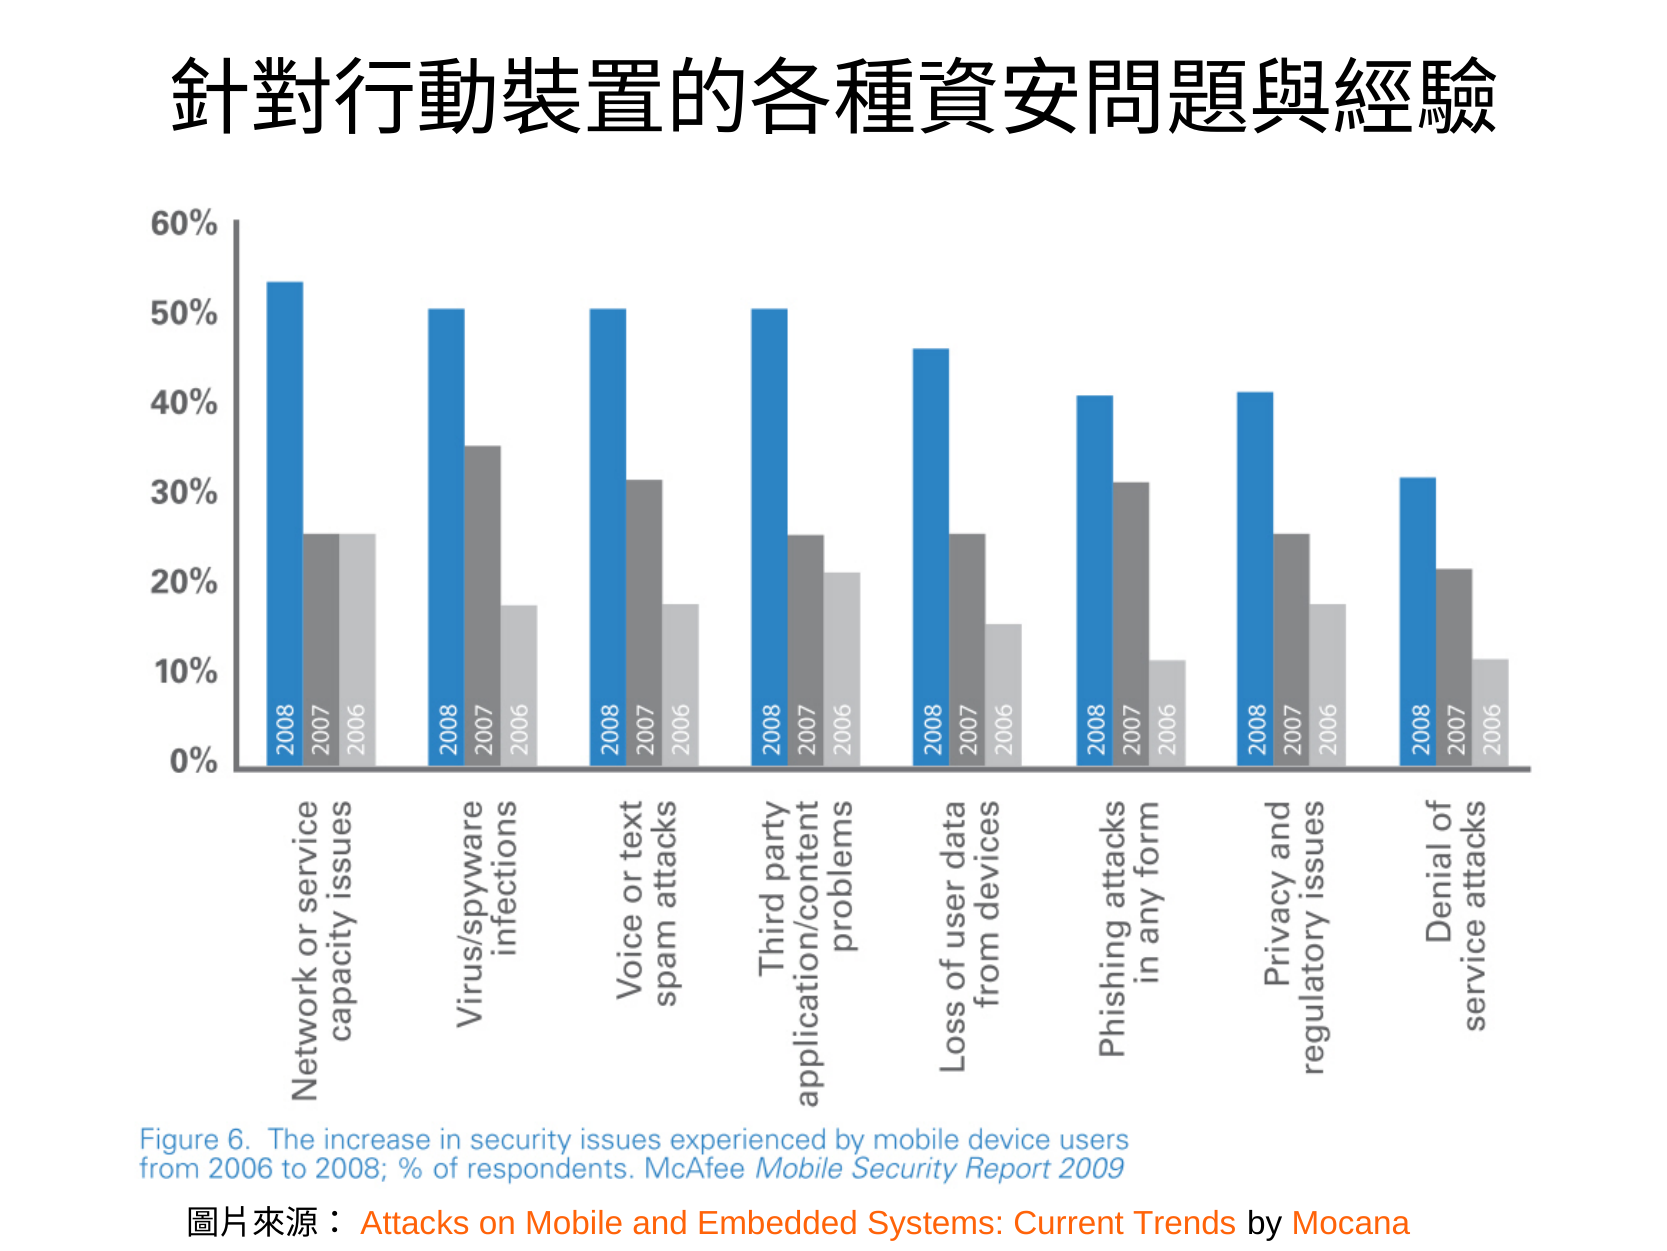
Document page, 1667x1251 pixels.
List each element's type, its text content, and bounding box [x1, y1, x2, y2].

picture [78, 184, 1579, 1189]
text_box 圖片來源：Attacks on Mobile and Embedded Systems: Current Trends by Mocana [171, 1193, 1448, 1249]
title 針對行動裝置的各種資安問題與經驗 [0, 7, 1667, 176]
